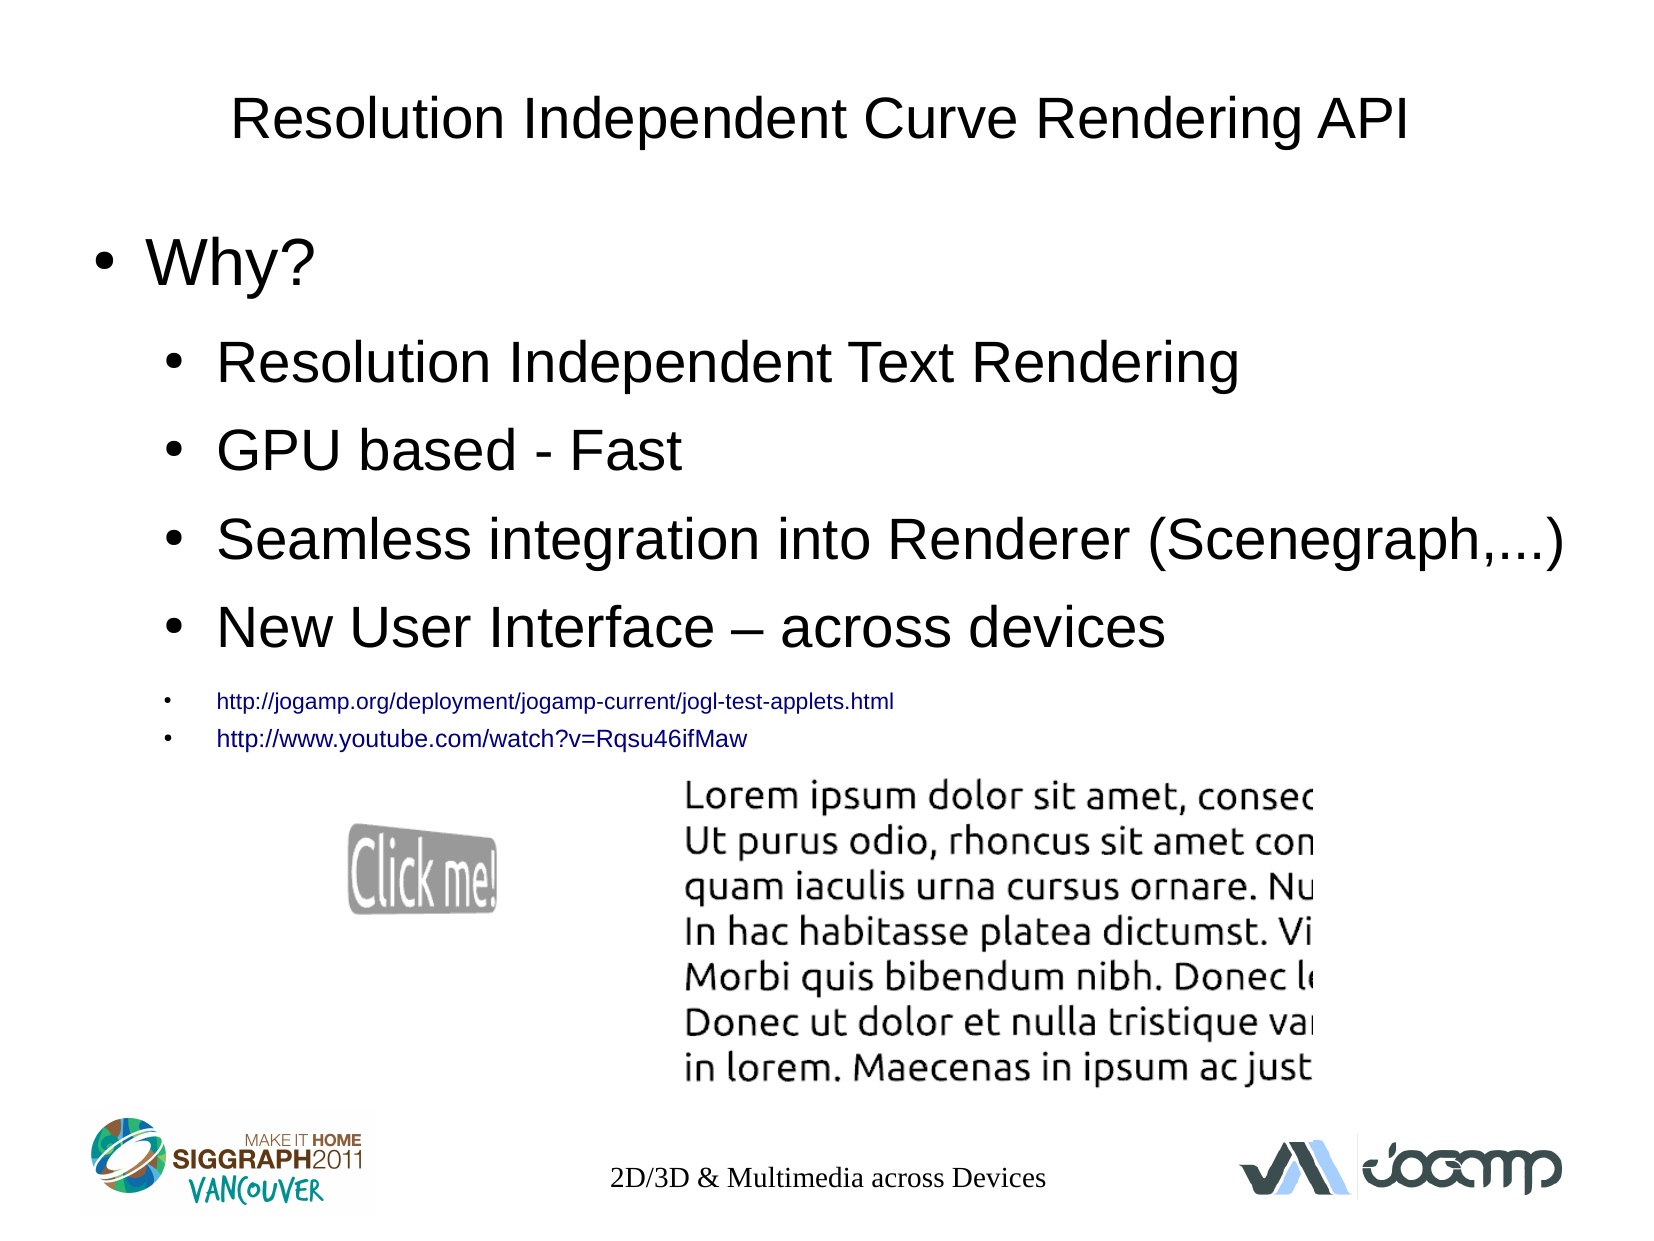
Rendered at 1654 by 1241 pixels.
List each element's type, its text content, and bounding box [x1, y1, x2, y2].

list Why? Resolution Independent Text Rendering GPU based - Fast Seamless integration into Renderer (Scenegraph,...) New User Interface – across devices http://jogamp.org/deployment/jogamp-current/jogl-test-applets.html http://www.youtube.com/watch?v=Rqsu46ifMaw [75, 225, 1571, 1044]
picture [660, 749, 1562, 1200]
picture [80, 1106, 376, 1217]
title Resolution Independent Curve Rendering API [68, 56, 1576, 181]
picture [300, 791, 565, 955]
